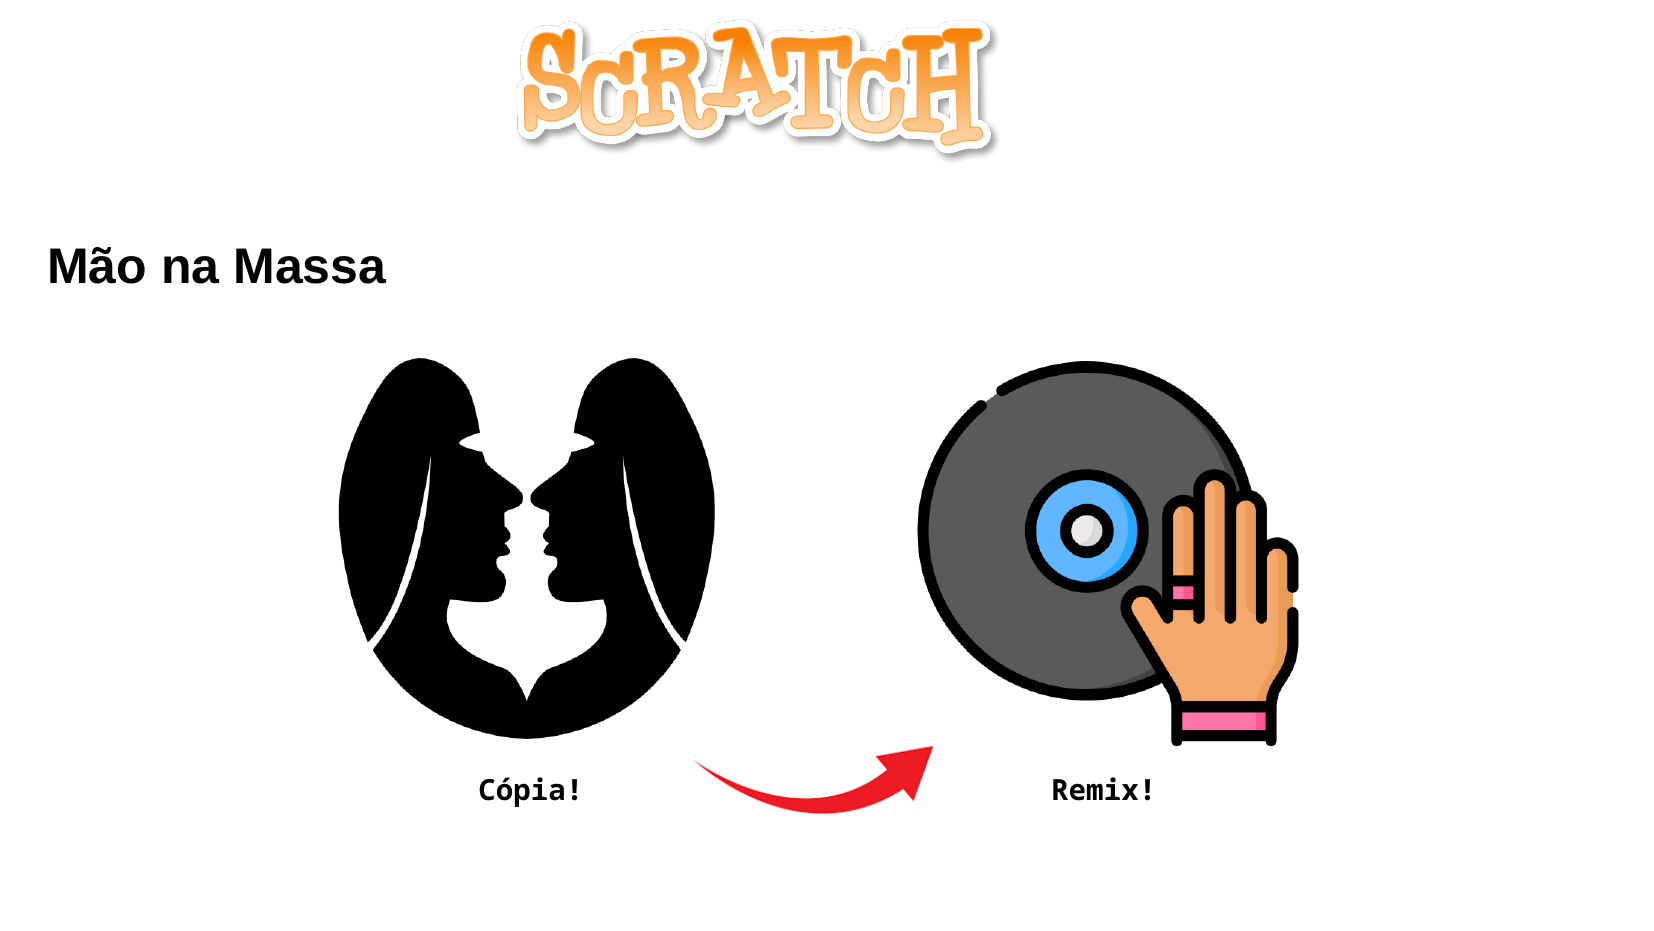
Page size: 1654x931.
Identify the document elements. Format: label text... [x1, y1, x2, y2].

text_box Cópia! [478, 769, 597, 821]
picture [502, 3, 1019, 178]
title Mão na Massa [47, 188, 1536, 345]
picture [336, 358, 1300, 892]
text_box Remix! [1051, 769, 1170, 821]
